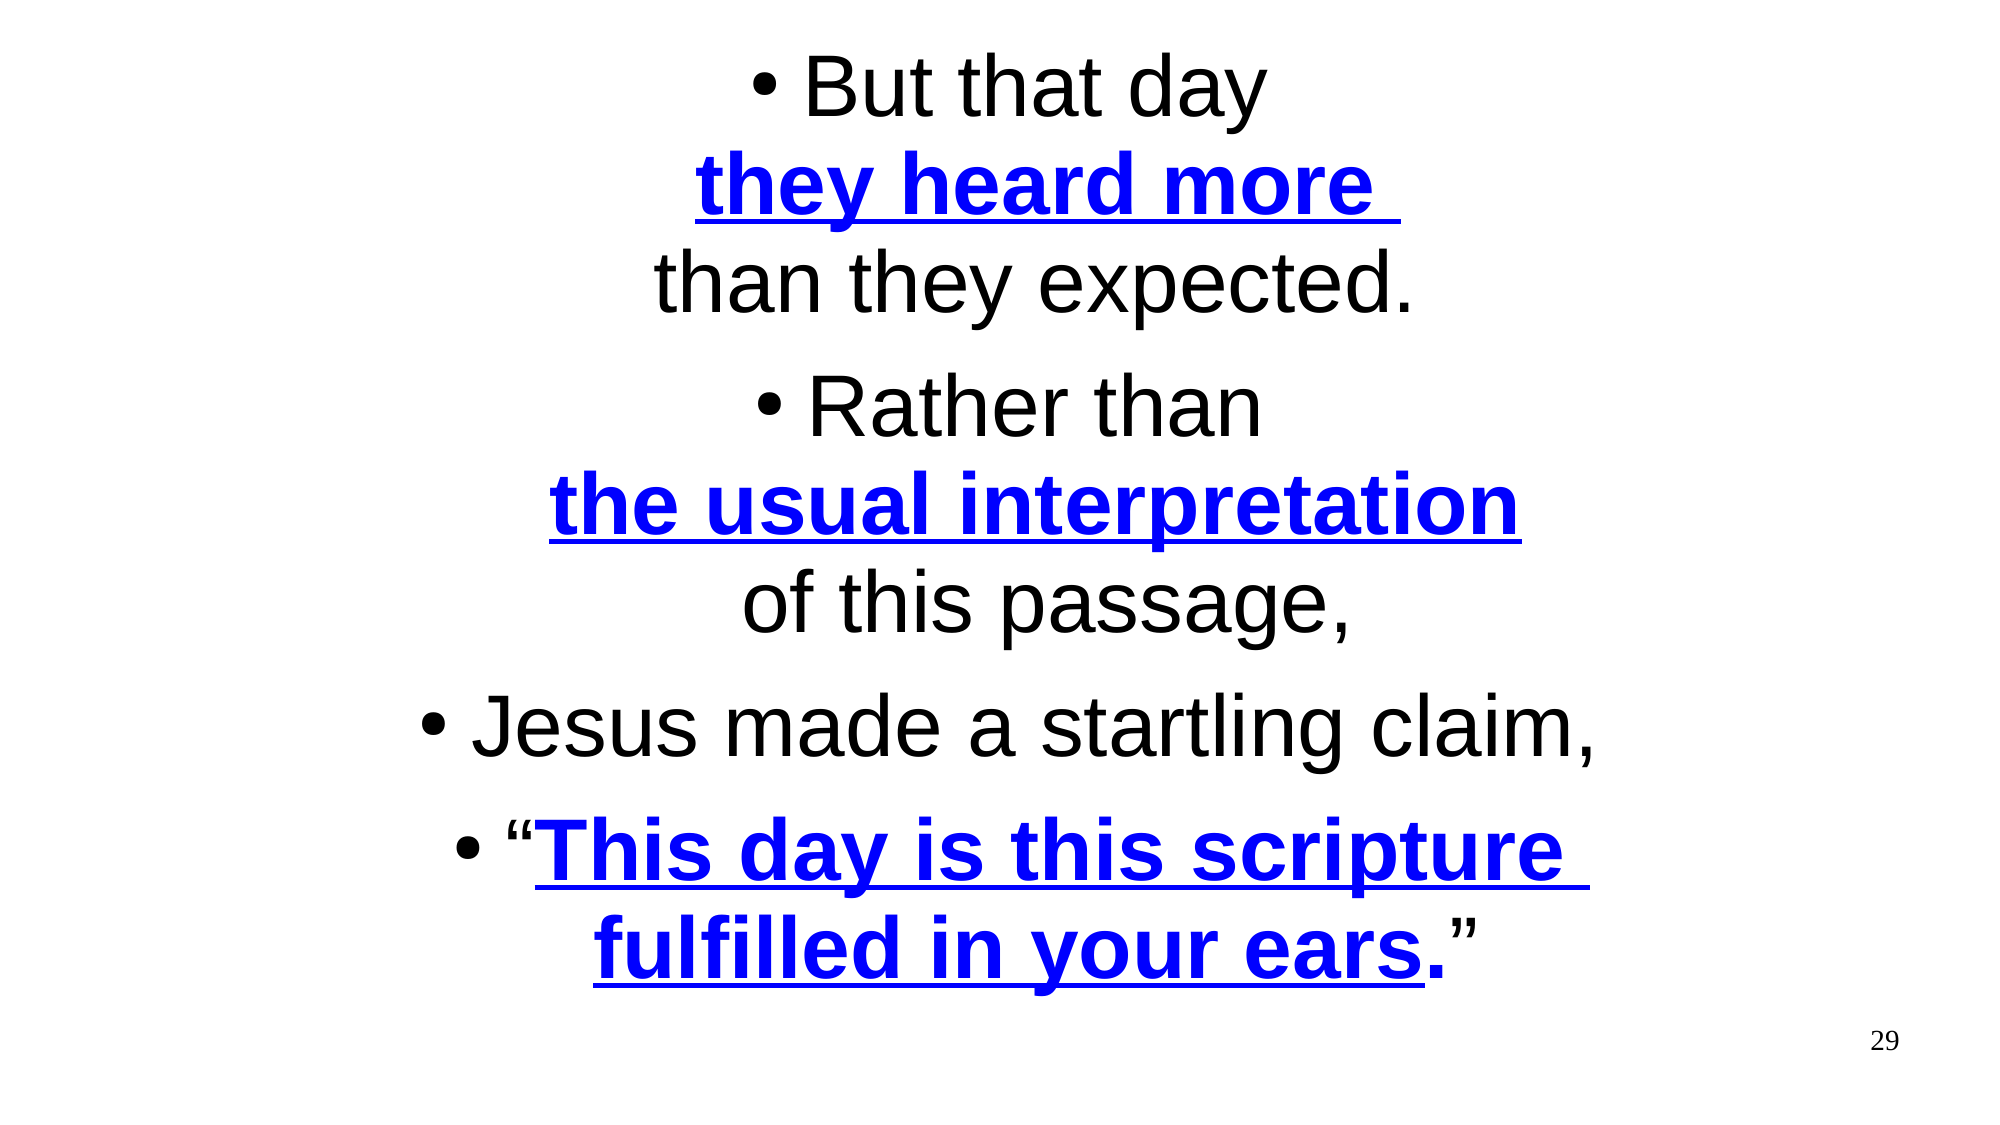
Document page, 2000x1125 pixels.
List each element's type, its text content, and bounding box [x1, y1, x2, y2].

list But that day they heard more than they expected. Rather than the usual interpretation of this passage, Jesus made a startling claim, “This day is this scripture fulfilled in your ears.” [37, 37, 1988, 1088]
